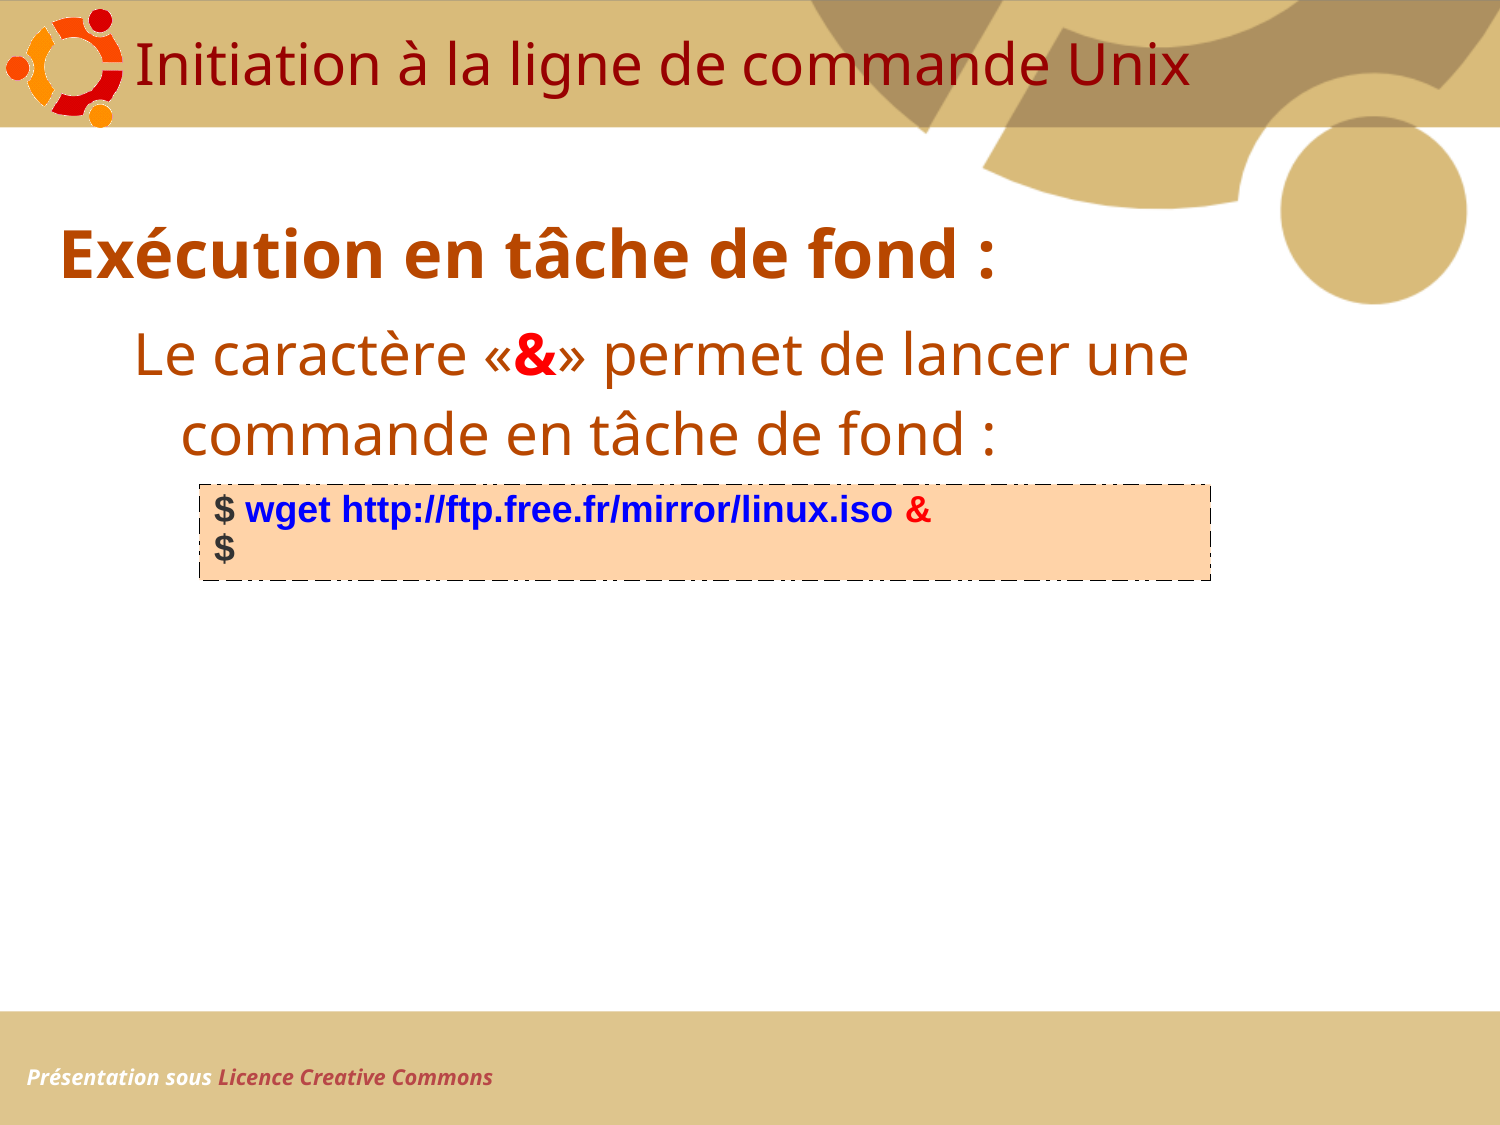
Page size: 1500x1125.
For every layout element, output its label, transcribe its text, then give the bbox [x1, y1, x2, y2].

title Initiation à la ligne de commande Unix [135, 0, 1417, 177]
text_box $ wget http://ftp.free.fr/mirror/linux.iso & $ [199, 484, 1211, 581]
picture [0, 0, 1500, 557]
list Exécution en tâche de fond : Le caractère «&» permet de lancer une commande en tâche de fond : [59, 206, 1461, 893]
